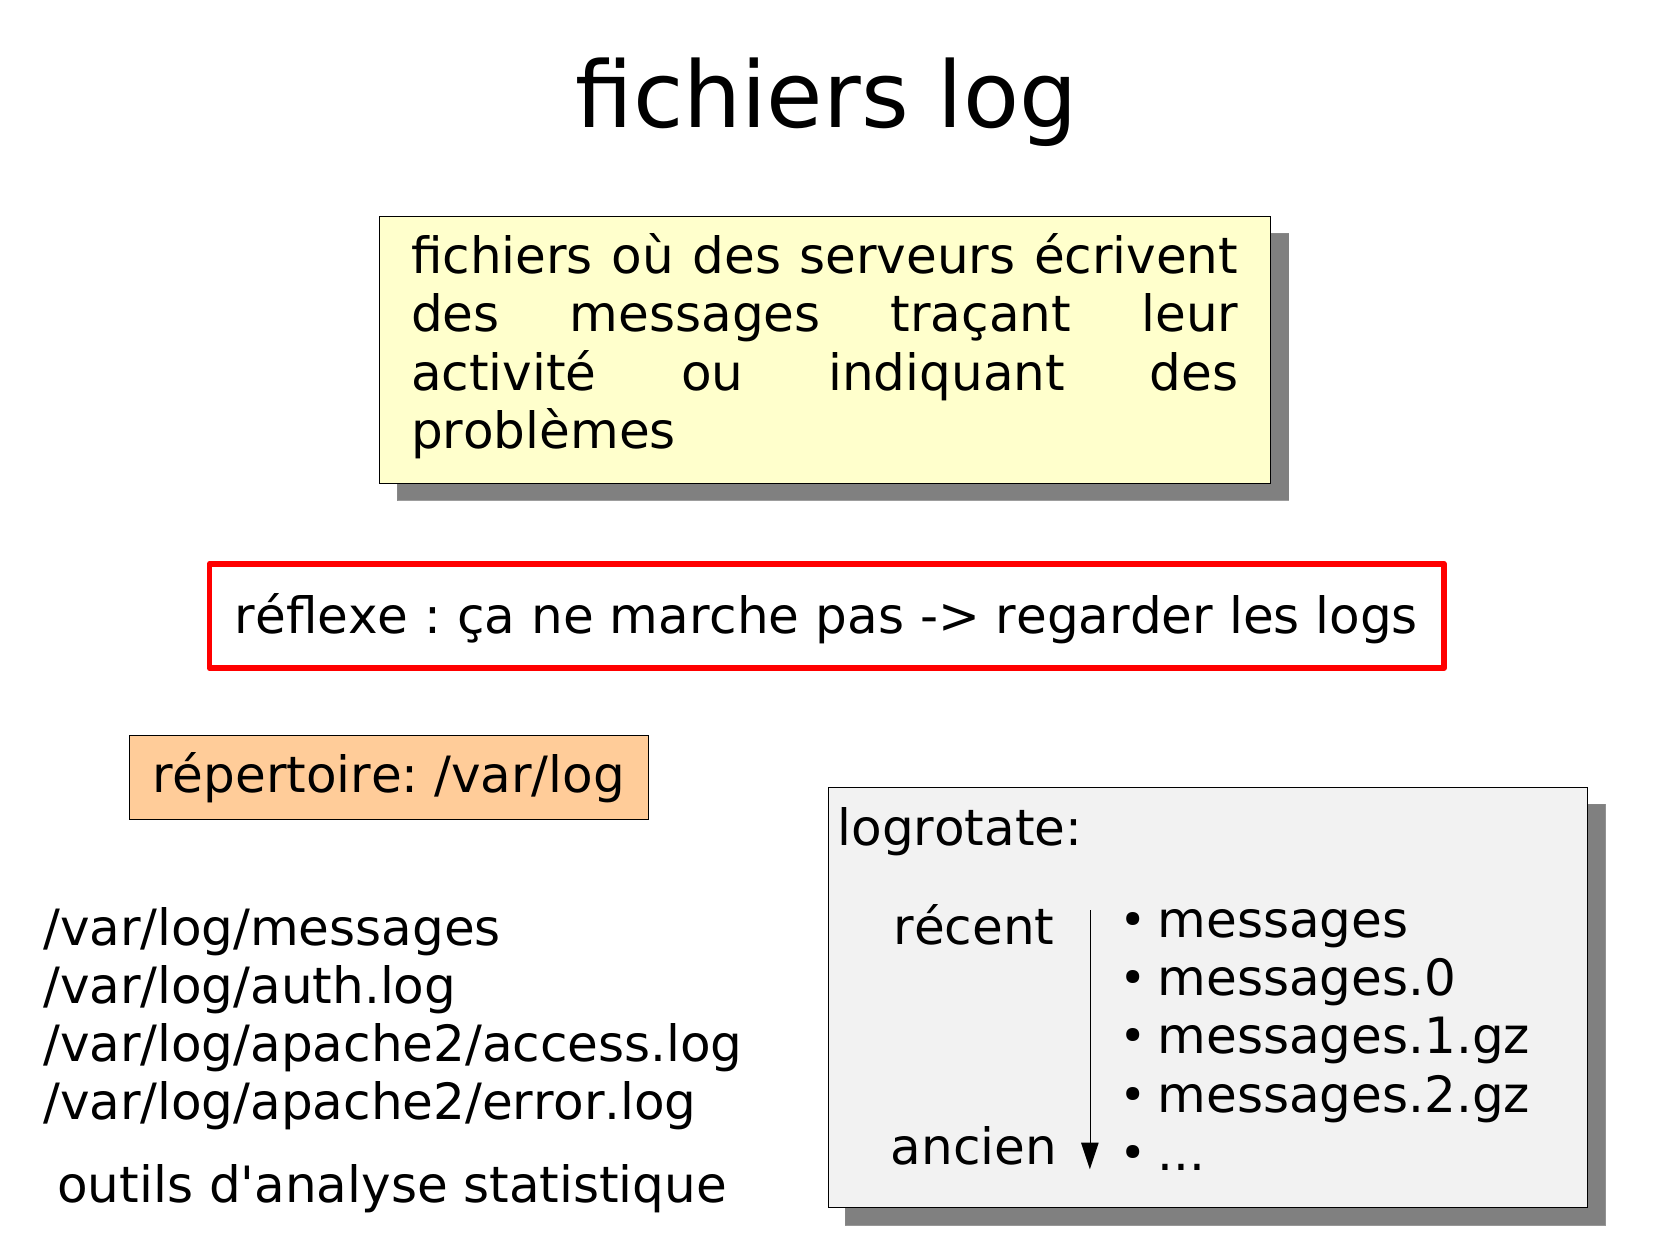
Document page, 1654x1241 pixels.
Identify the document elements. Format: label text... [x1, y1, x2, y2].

text_box [129, 735, 649, 820]
text_box répertoire: /var/log [152, 746, 626, 805]
text_box outils d'analyse statistique [57, 1155, 728, 1215]
text_box [379, 216, 1271, 484]
text_box ancien [890, 1117, 1058, 1177]
title fichiers log [136, 34, 1518, 158]
text_box fichiers où des serveurs écrivent des messages traçant leur activité ou indiquant des problèmes [411, 227, 1239, 461]
text_box [828, 787, 1588, 1208]
text_box messages messages.0 messages.1.gz messages.2.gz ... [1069, 832, 1531, 1183]
text_box /var/log/messages /var/log/auth.log /var/log/apache2/access.log /var/log/apache2/error.log [43, 898, 744, 1132]
text_box logrotate: [837, 798, 1083, 858]
text_box réflexe : ça ne marche pas -> regarder les logs [234, 586, 1419, 646]
text_box récent [893, 898, 1055, 957]
